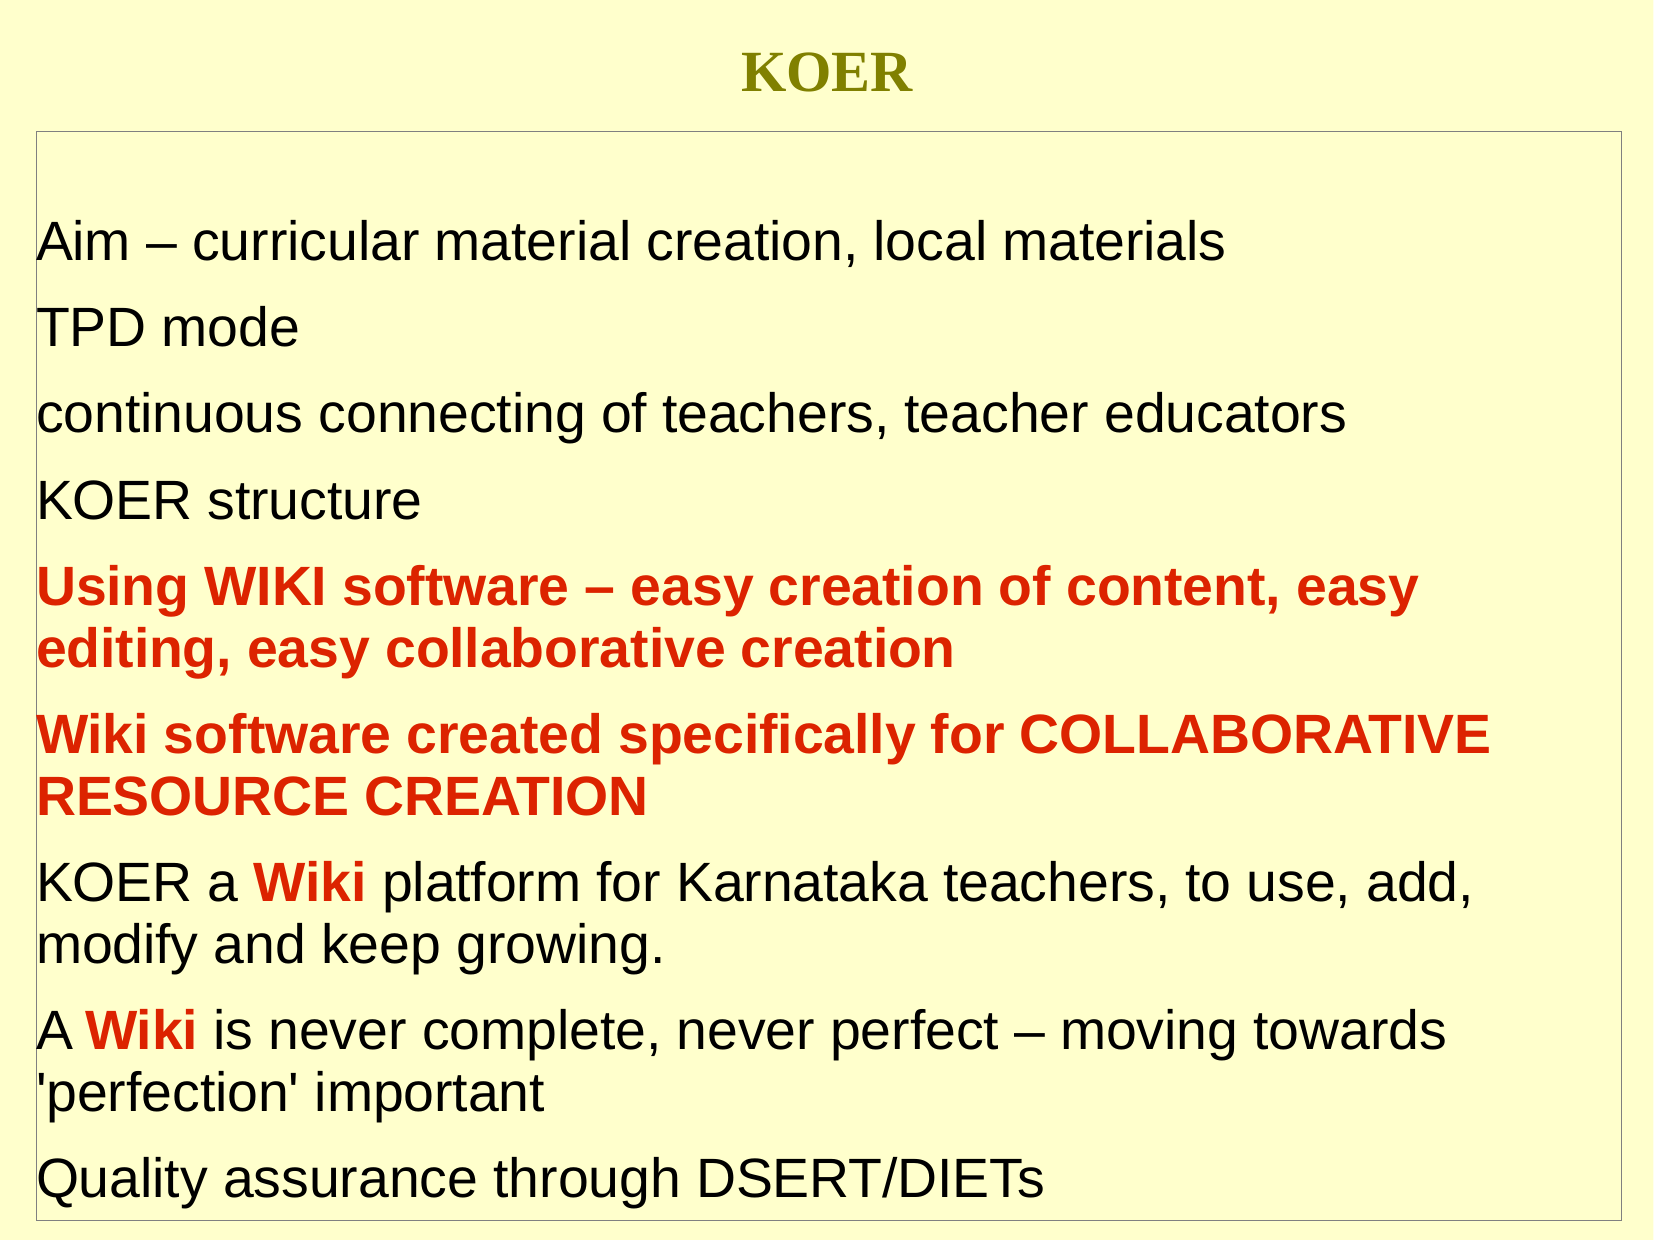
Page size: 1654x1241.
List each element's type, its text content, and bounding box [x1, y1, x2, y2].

list Aim – curricular material creation, local materials TPD mode continuous connecting of teachers, teacher educators KOER structure Using WIKI software – easy creation of content, easy editing, easy collaborative creation Wiki software created specifically for COLLABORATIVE RESOURCE CREATION KOER a Wiki platform for Karnataka teachers, to use, add, modify and keep growing. A Wiki is never complete, never perfect – moving towards 'perfection' important Quality assurance through DSERT/DIETs [36, 131, 1622, 1221]
title KOER [82, 19, 1571, 124]
